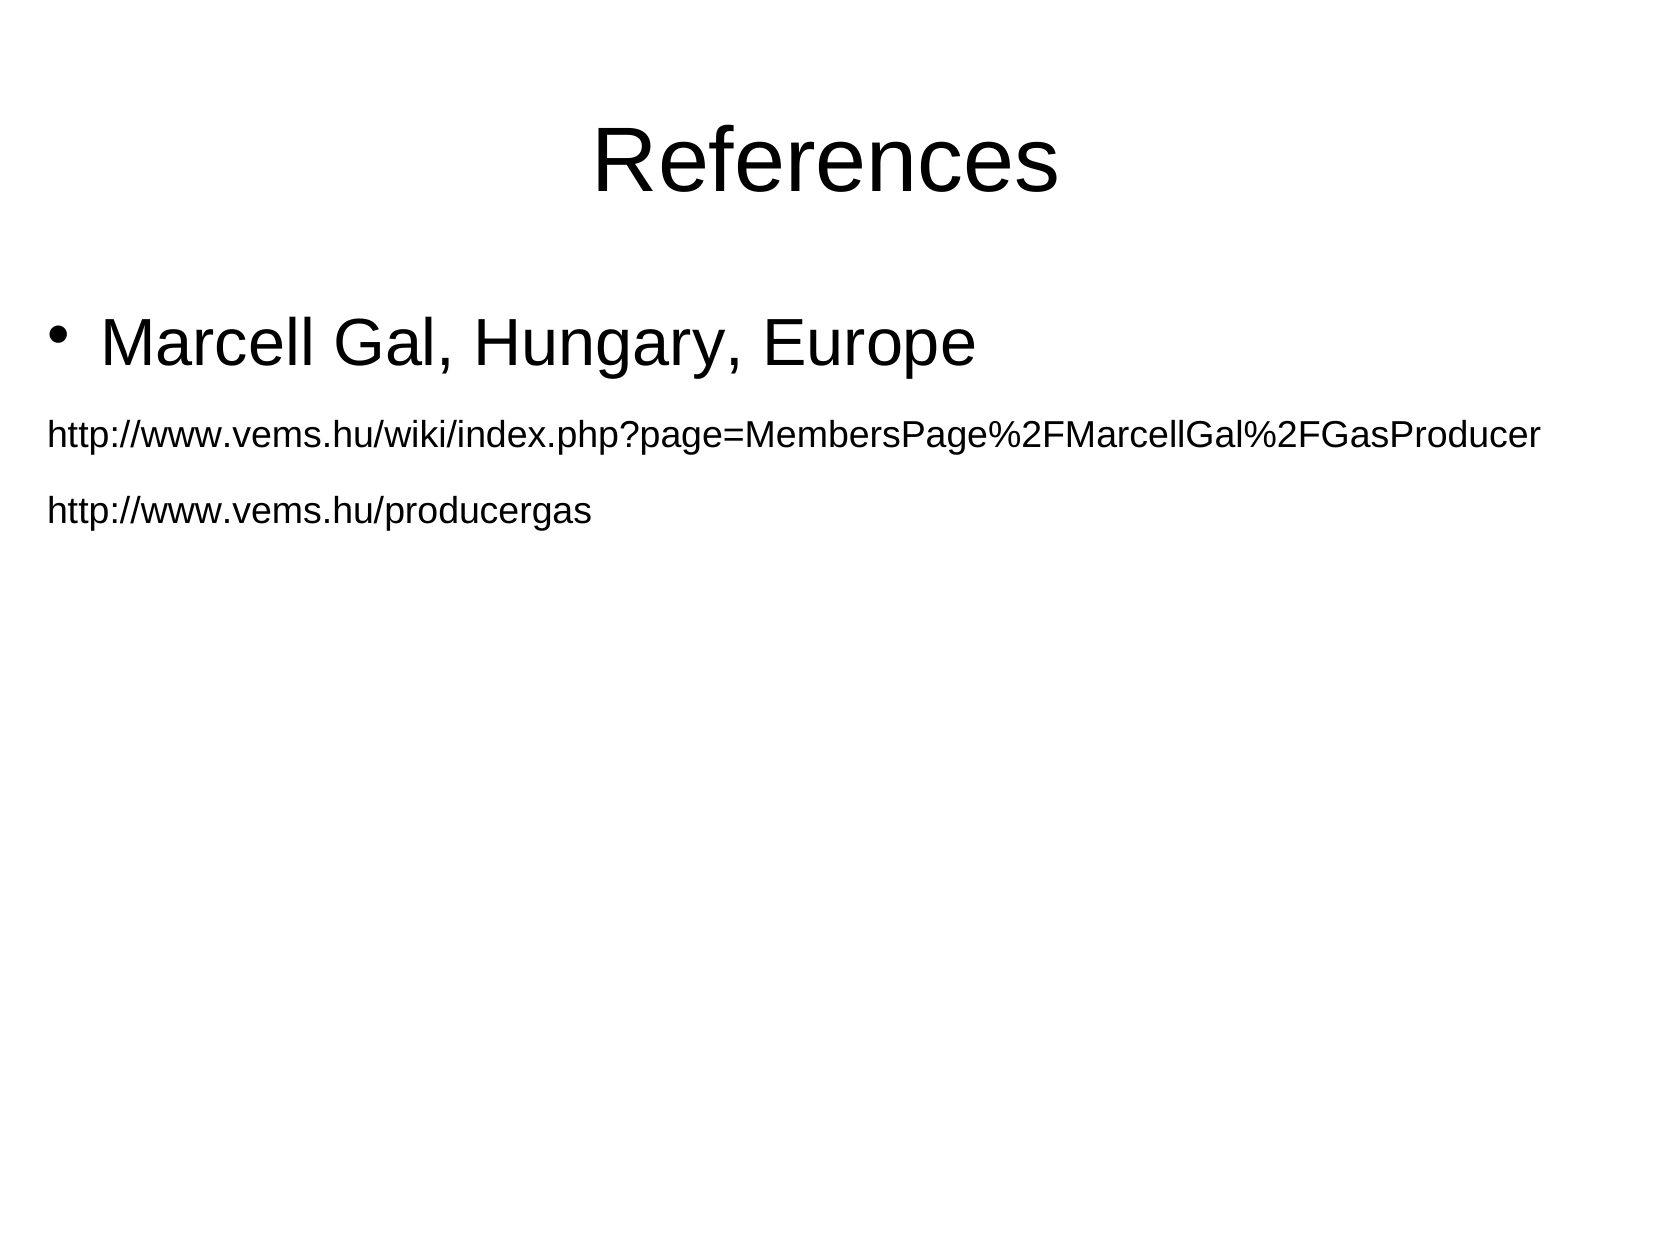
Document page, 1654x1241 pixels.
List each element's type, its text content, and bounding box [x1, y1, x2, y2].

title References [82, 56, 1571, 249]
list Marcell Gal, Hungary, Europe http://www.vems.hu/wiki/index.php?page=MembersPage%2FMarcellGal%2FGasProducer http://www.vems.hu/producergas [29, 295, 1624, 1114]
